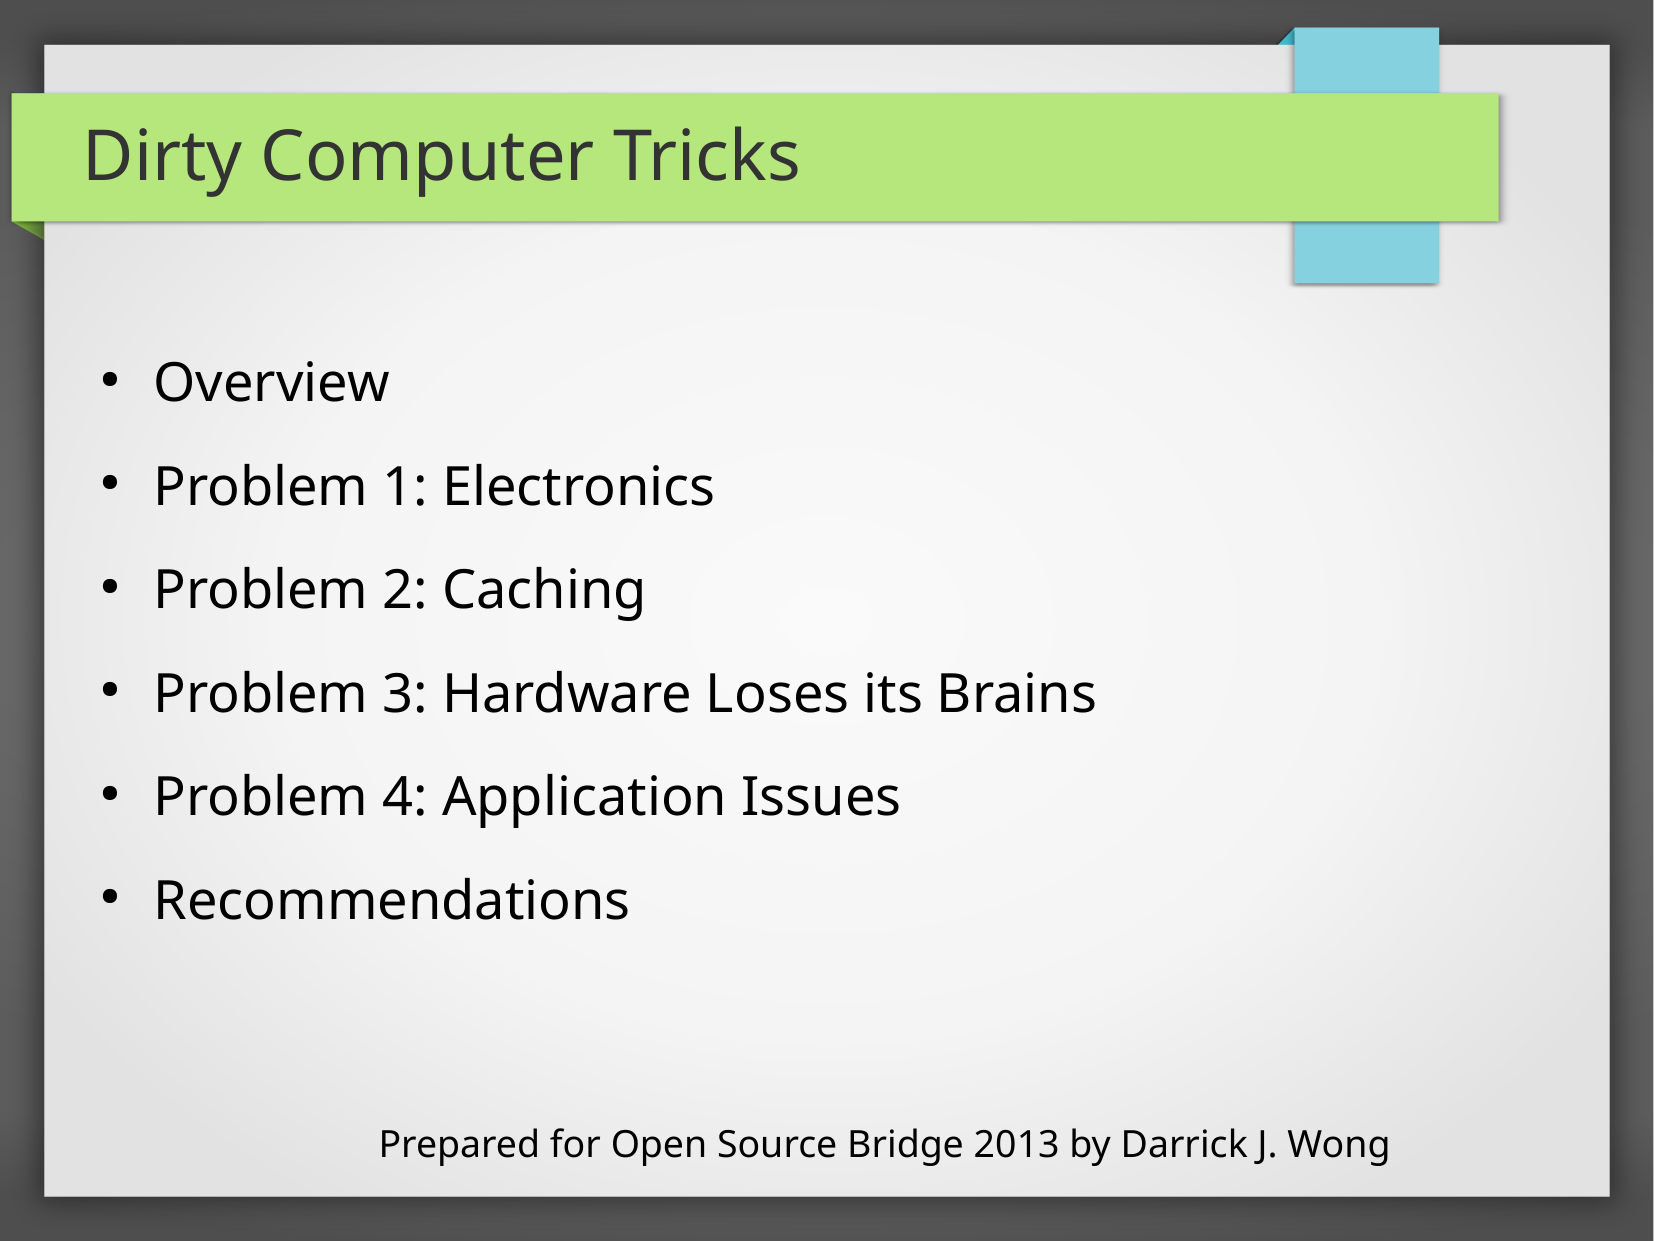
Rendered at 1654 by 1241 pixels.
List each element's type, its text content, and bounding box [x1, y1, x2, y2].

text_box Prepared for Open Source Bridge 2013 by Darrick J. Wong [363, 1110, 1290, 1173]
picture [0, 0, 1654, 1241]
list Overview Problem 1: Electronics Problem 2: Caching Problem 3: Hardware Loses its Brains Problem 4: Application Issues Recommendations [82, 343, 1538, 1063]
title Dirty Computer Tricks [82, 49, 1453, 257]
